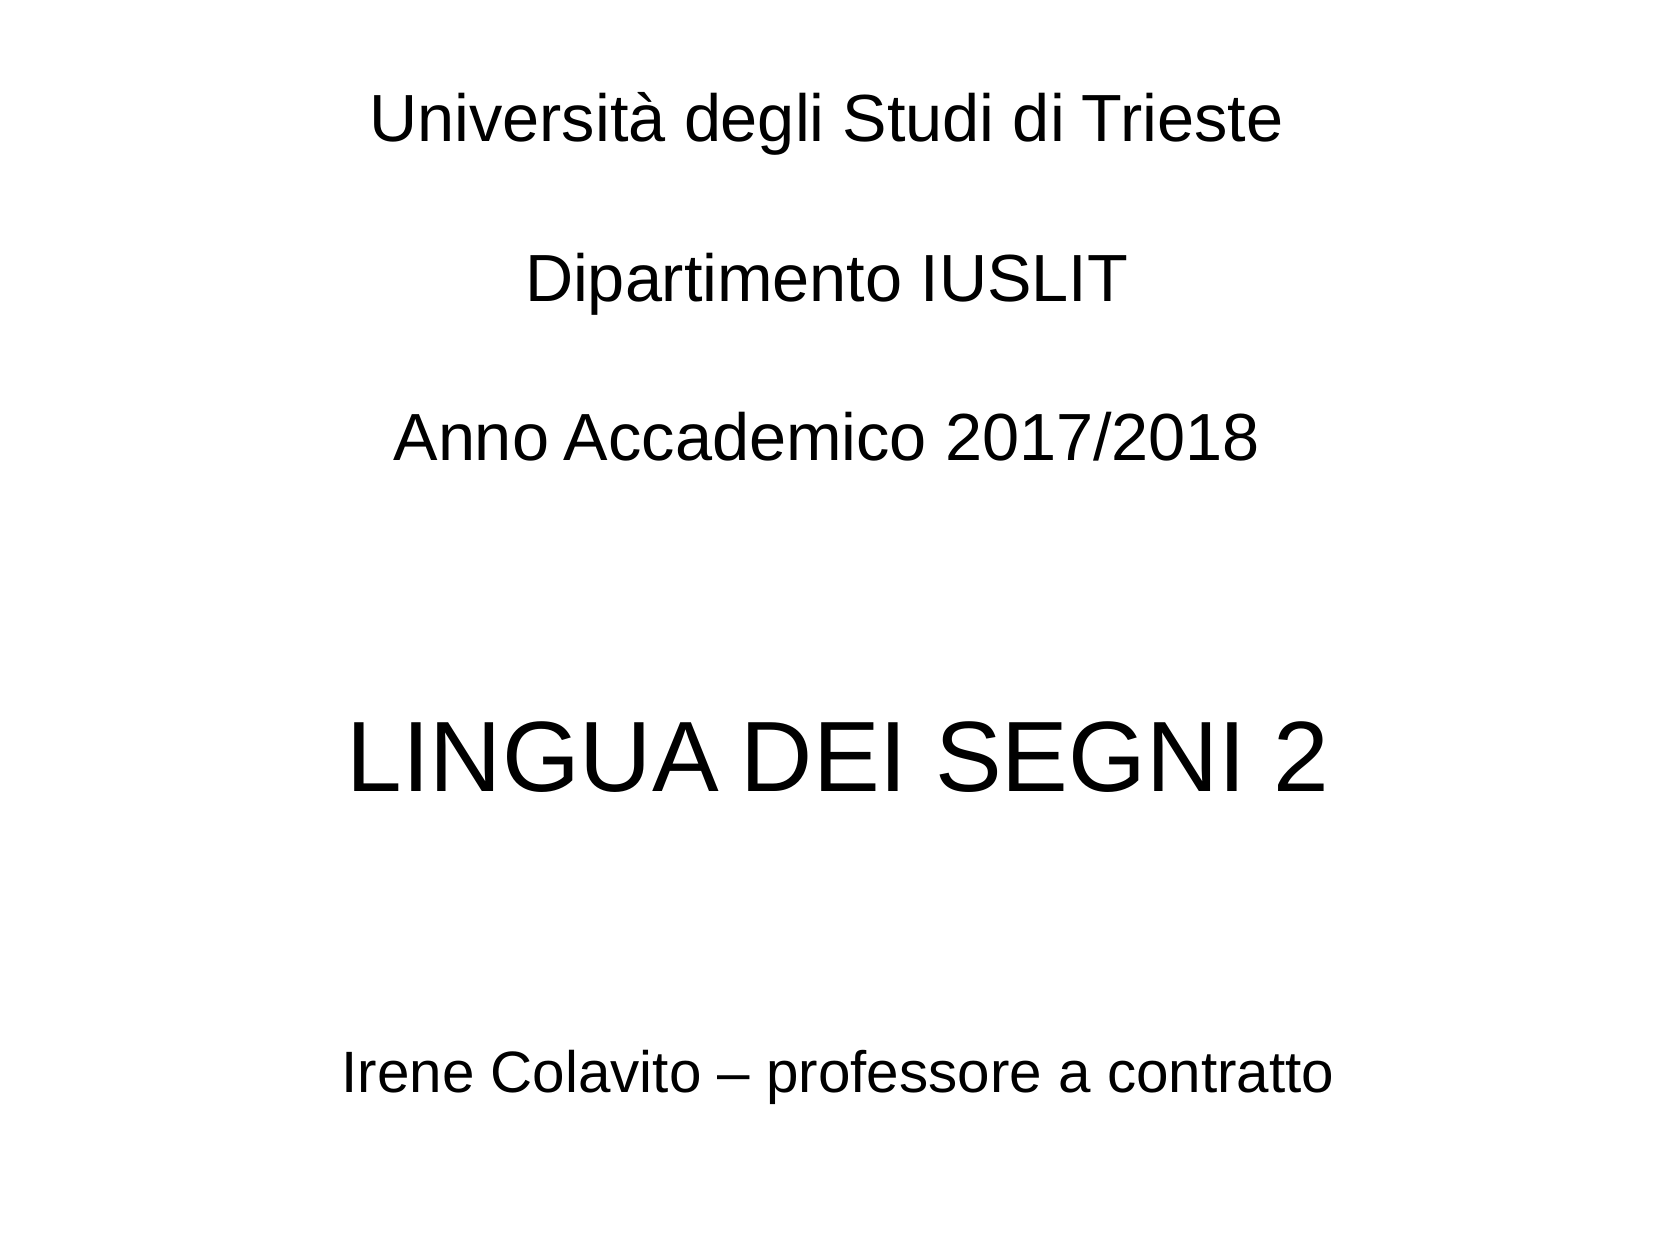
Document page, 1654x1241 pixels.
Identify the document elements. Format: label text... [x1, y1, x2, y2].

subtitle LINGUA DEI SEGNI 2 Irene Colavito – professore a contratto [94, 531, 1583, 1241]
title Università degli Studi di Trieste Dipartimento IUSLIT Anno Accademico 2017/2018 [82, 87, 1571, 462]
